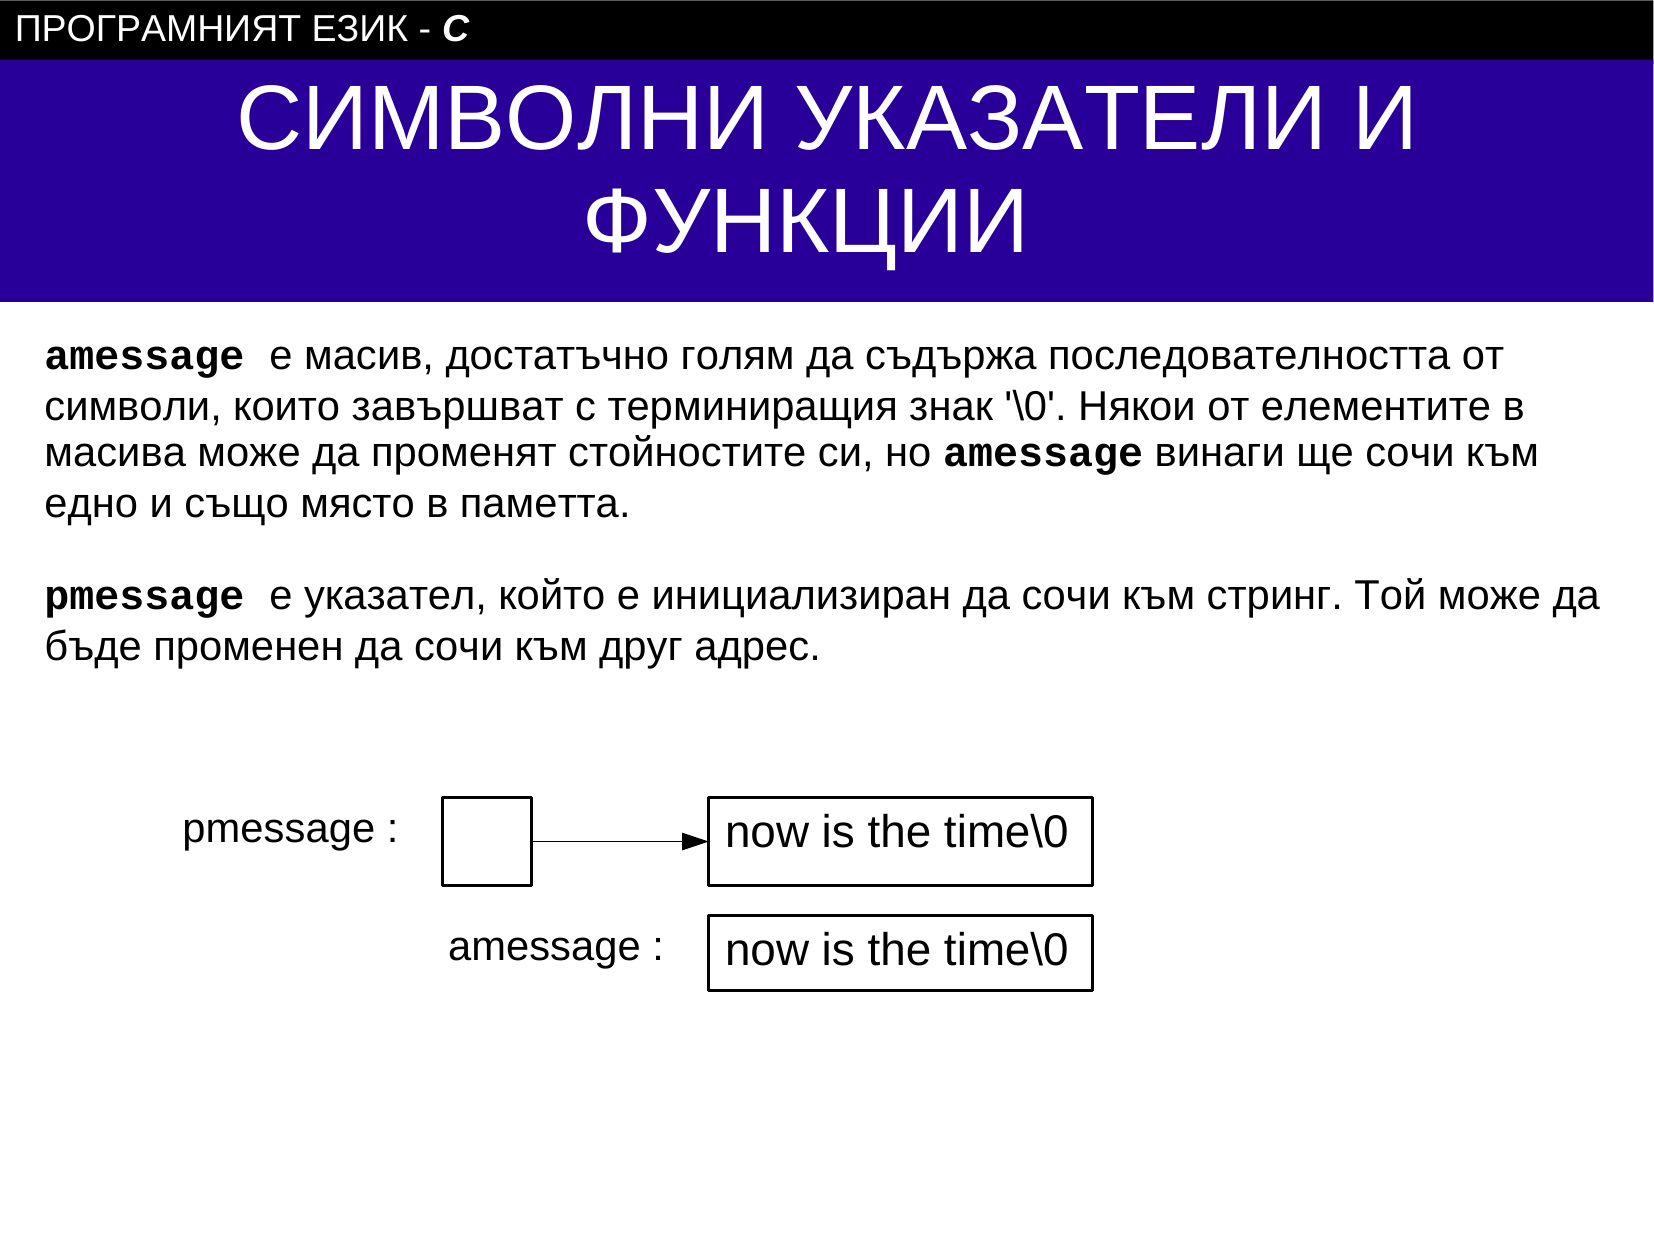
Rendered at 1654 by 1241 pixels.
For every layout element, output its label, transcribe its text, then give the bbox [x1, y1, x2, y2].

text_box СИМВОЛНИ УКАЗАТЕЛИ И ФУНКЦИИ [0, 59, 1654, 302]
text_box ПРОГРАМНИЯT ЕЗИК - С [0, 0, 1654, 59]
text_box pmessage : [167, 797, 414, 865]
text_box amessage : [433, 915, 680, 983]
text_box now is the time\0 [708, 915, 1093, 991]
text_box amessage е масив, достатъчно голям да съдържа последователността от символи, които завършват с терминиращия знак '\0'. Някои от елементите в масива може да променят стойностите си, но amessage винаги ще сочи към едно и също място в паметта. pmessage е указател, който е инициализиран да сочи към стринг. Той може да бъде променен да сочи към друг адрес. [29, 324, 1625, 704]
text_box now is the time\0 [708, 797, 1093, 886]
